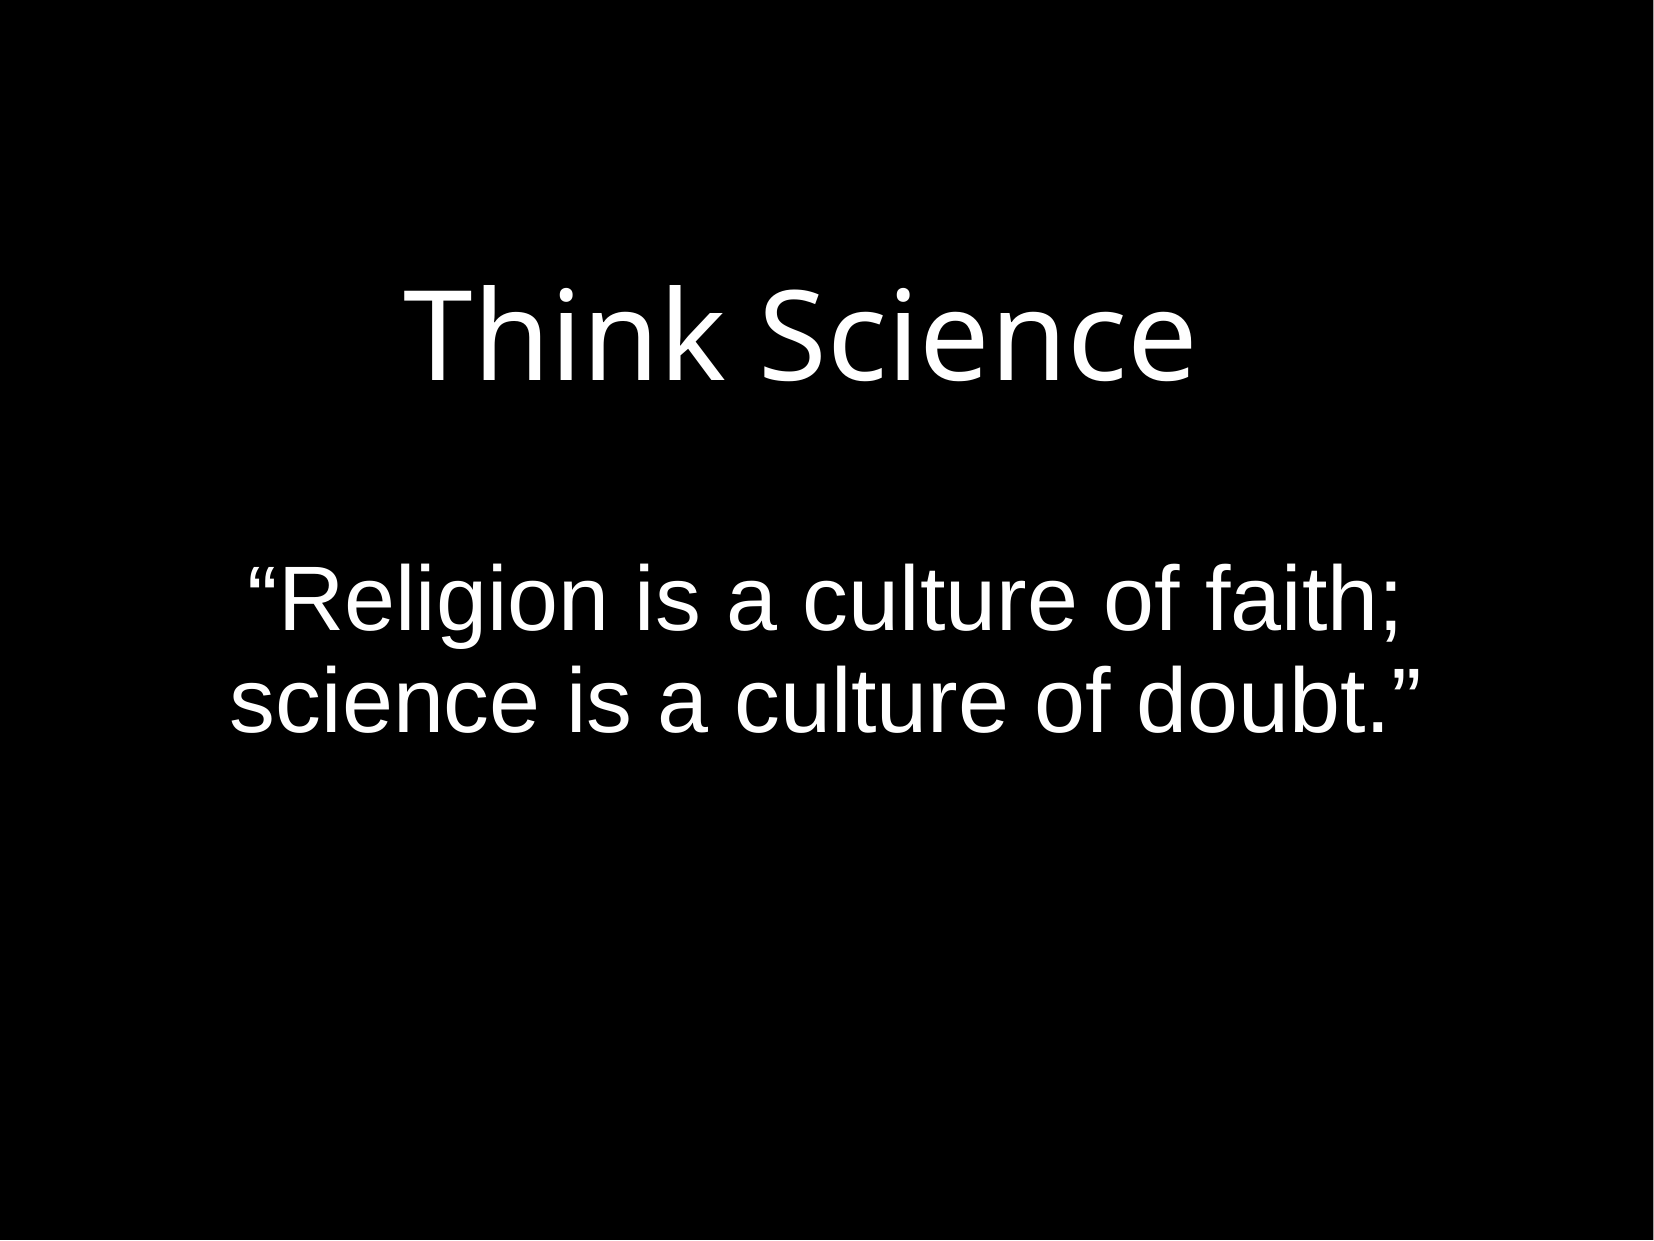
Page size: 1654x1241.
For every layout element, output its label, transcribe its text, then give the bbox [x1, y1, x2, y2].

title Think Science [56, 227, 1546, 436]
subtitle “Religion is a culture of faith; science is a culture of doubt.” [82, 290, 1571, 1010]
